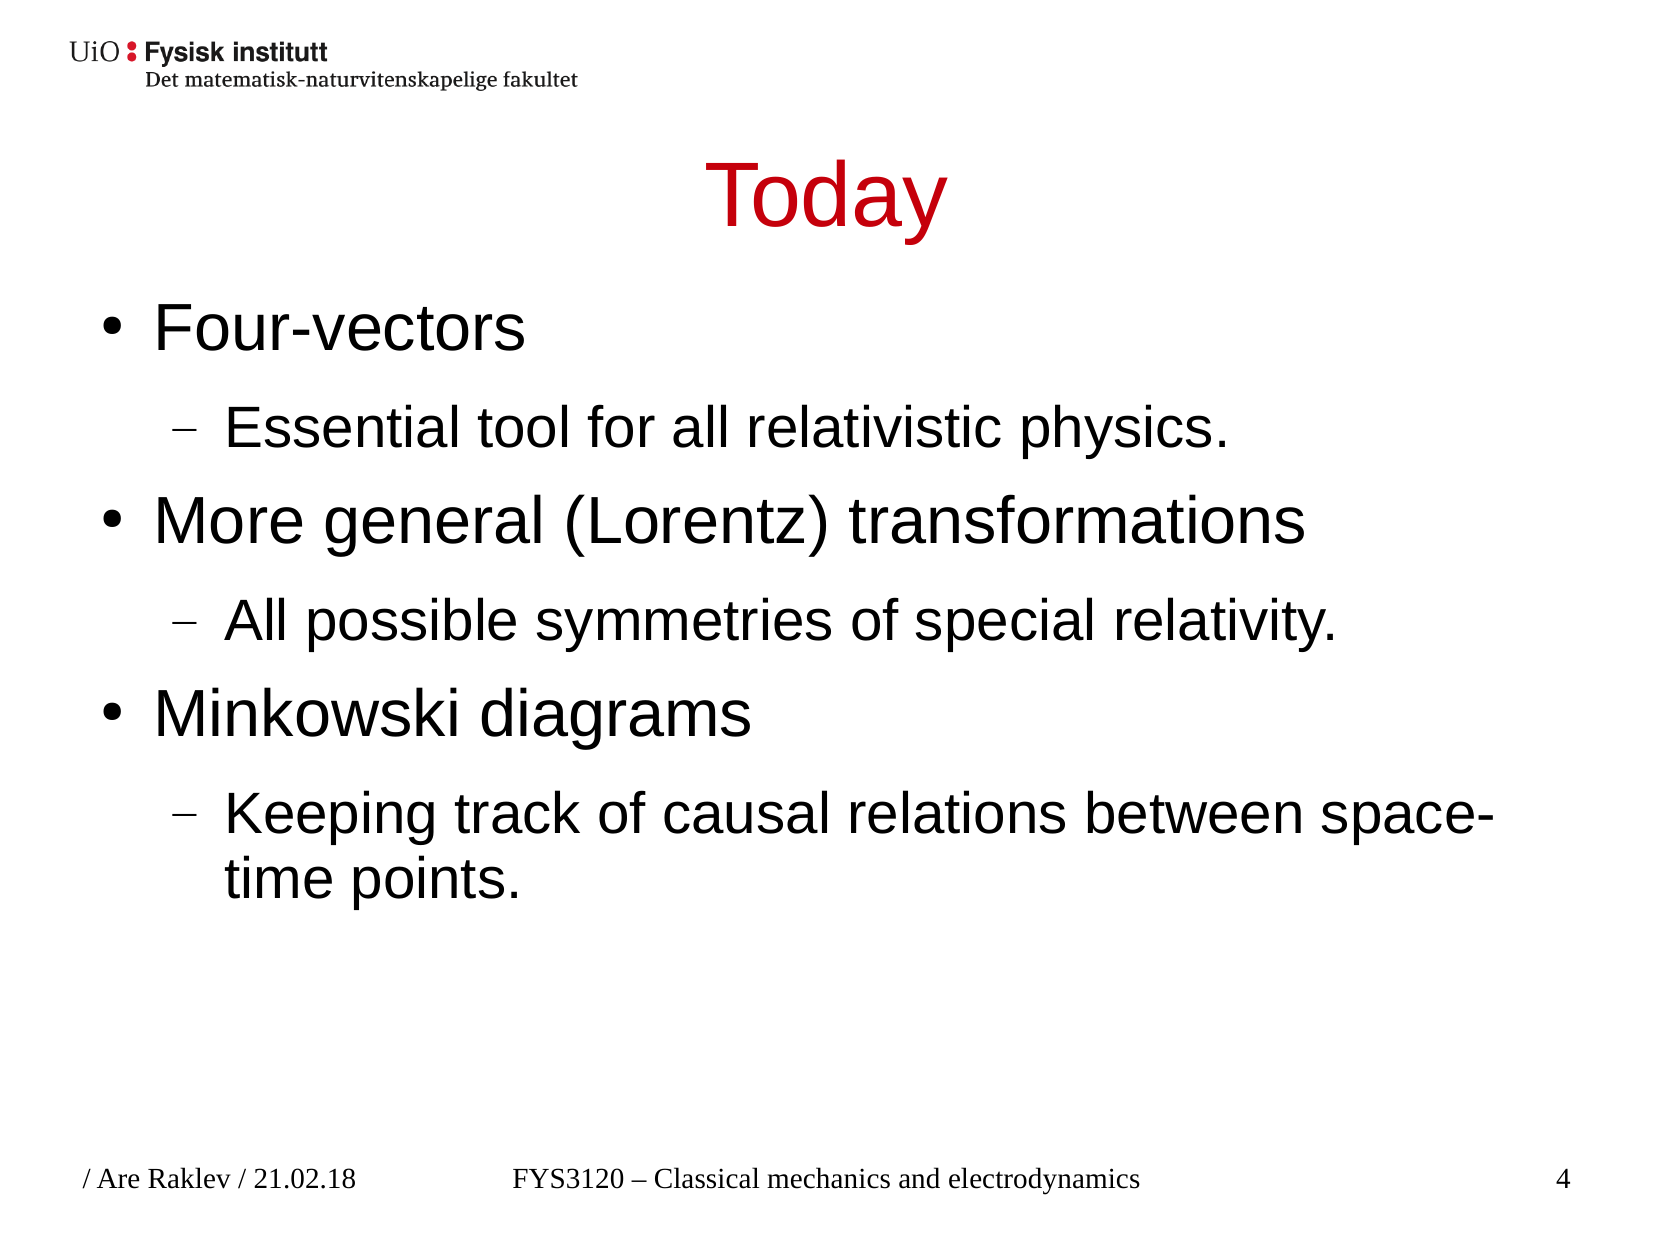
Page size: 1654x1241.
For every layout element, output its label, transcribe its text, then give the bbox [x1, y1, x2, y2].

picture [68, 37, 581, 93]
list Four-vectors Essential tool for all relativistic physics. More general (Lorentz) transformations All possible symmetries of special relativity. Minkowski diagrams Keeping track of causal relations between space-time points. [82, 290, 1571, 1094]
title Today [82, 90, 1571, 290]
